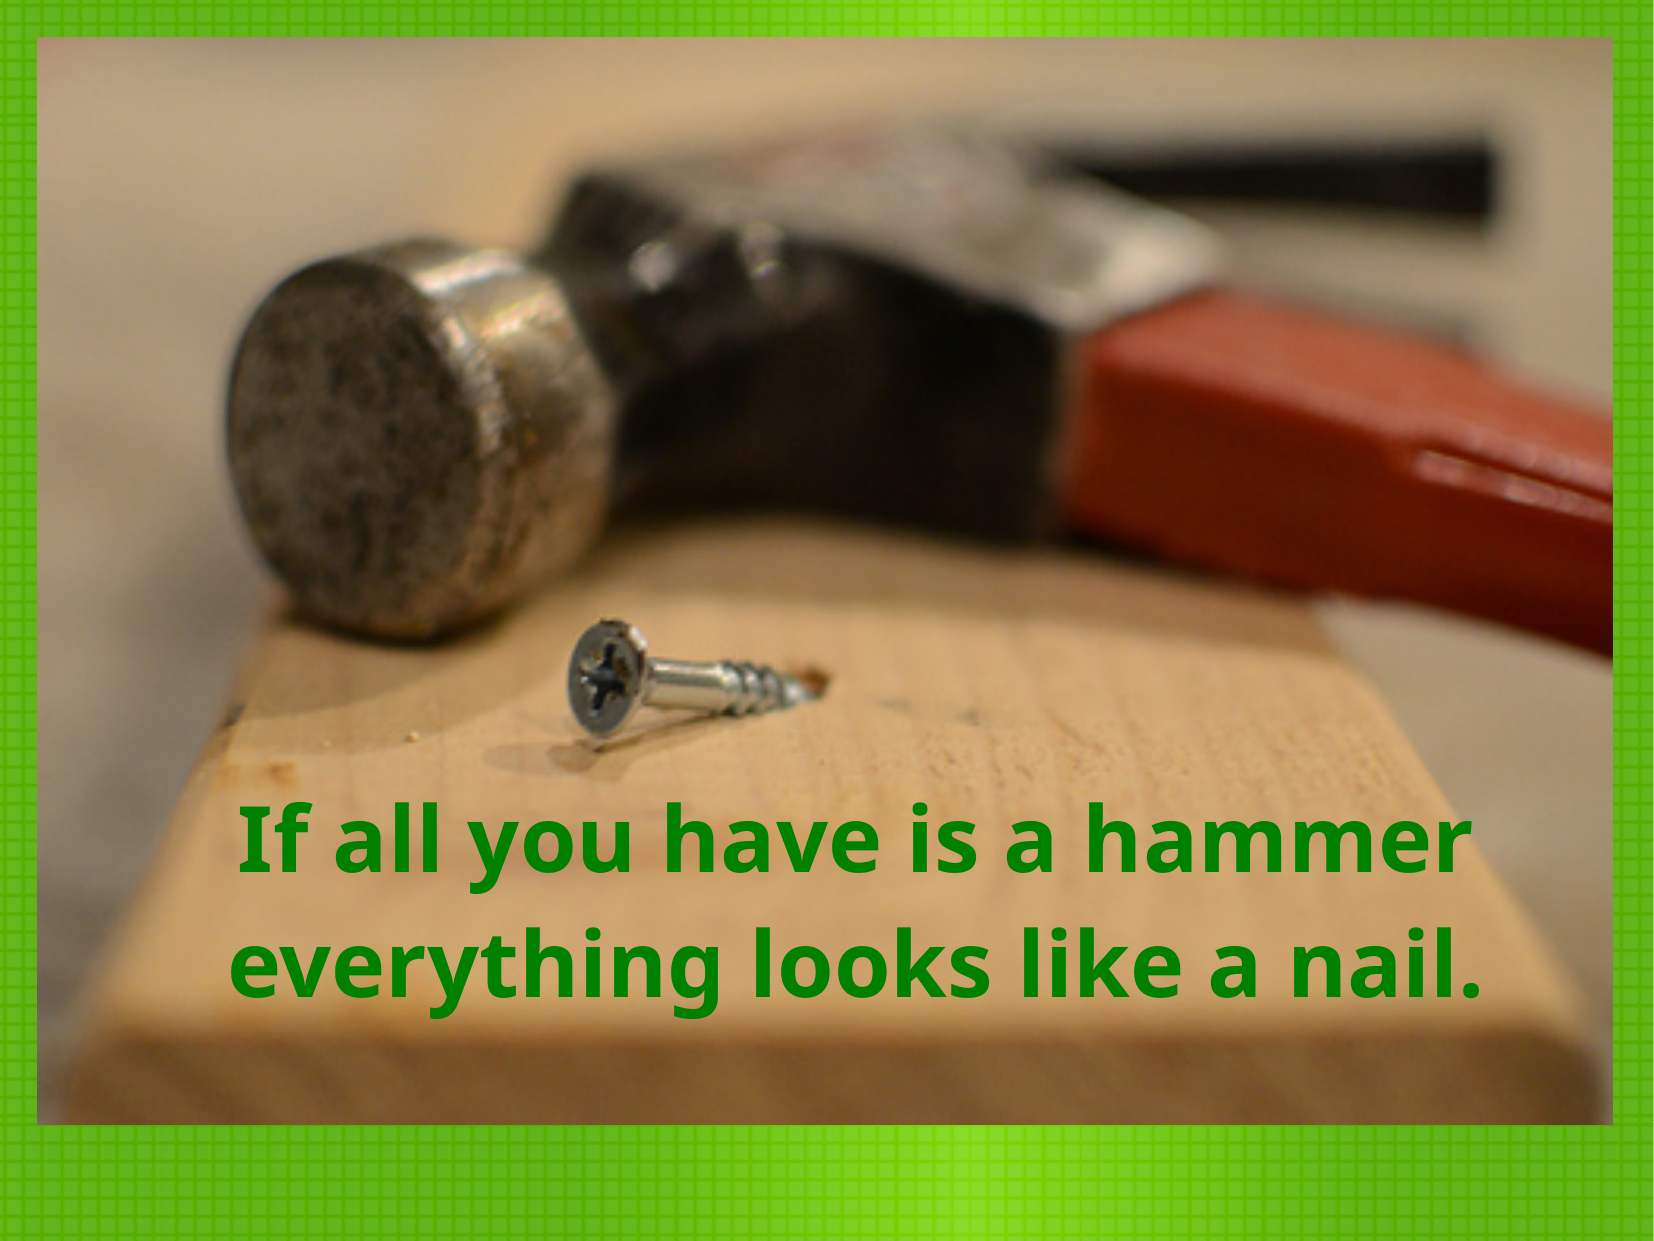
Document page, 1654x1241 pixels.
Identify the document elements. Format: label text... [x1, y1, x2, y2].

title If all you have is a hammer everything looks like a nail. [112, 750, 1601, 1051]
picture [0, 0, 1654, 1241]
